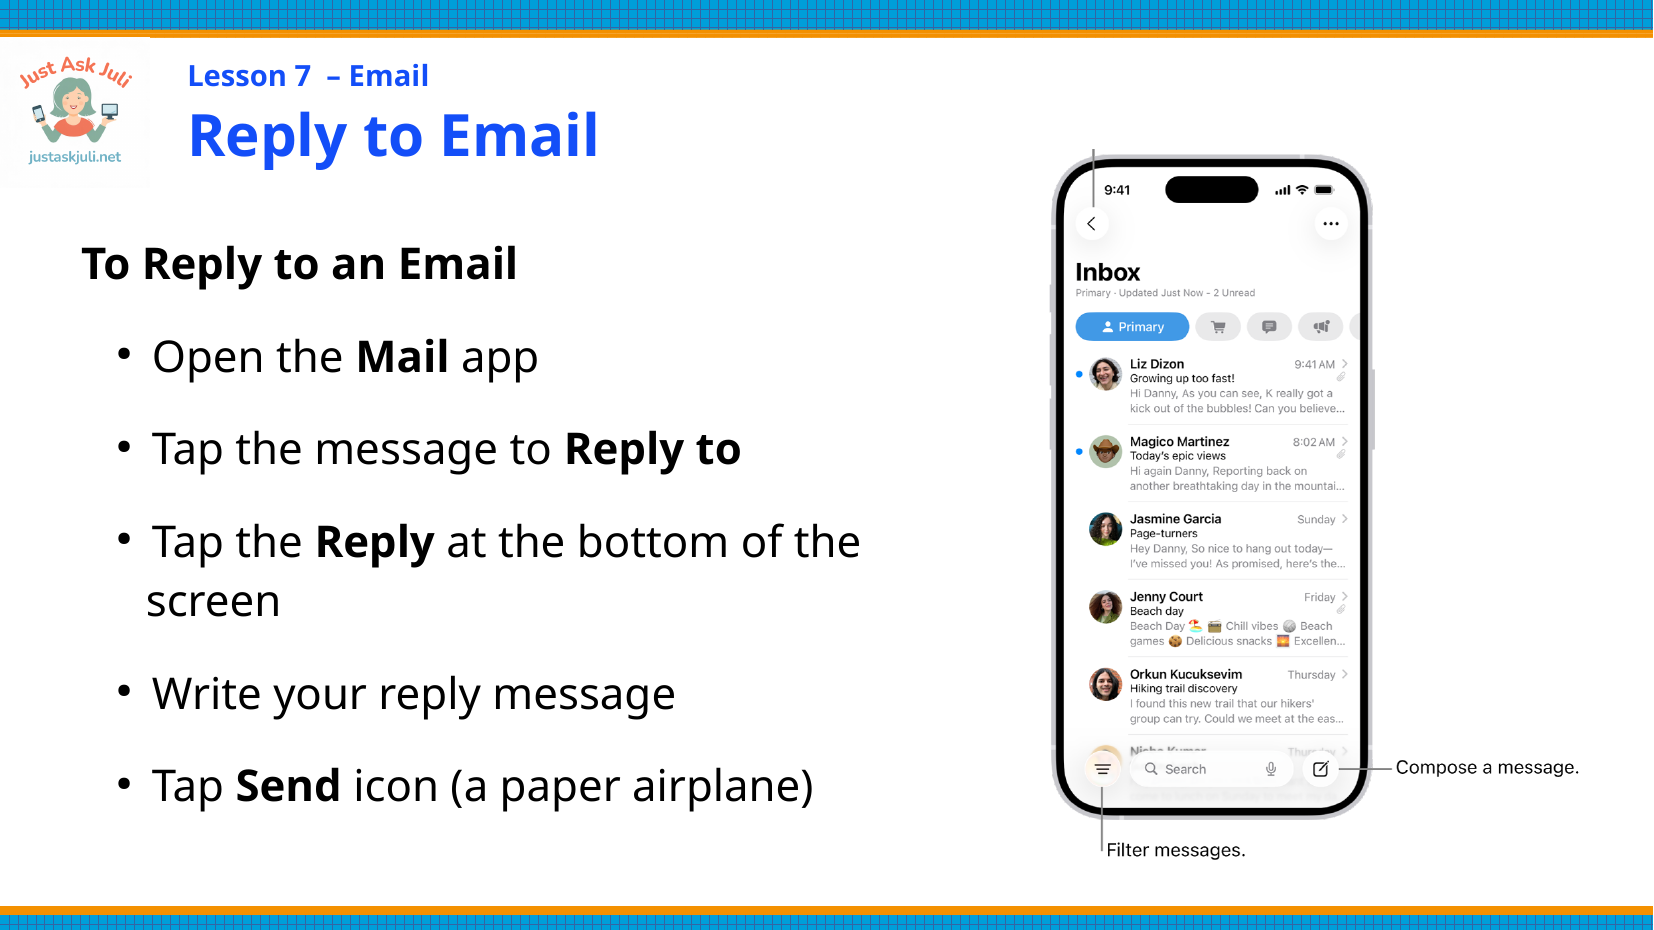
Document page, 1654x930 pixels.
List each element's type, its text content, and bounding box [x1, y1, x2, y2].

text_box Lesson 7 – Email Reply to Email [187, 37, 1238, 192]
picture [0, 37, 150, 188]
text_box To Reply to an Email Open the Mail app Tap the message to Reply to Tap the Reply at the bottom of the screen Write your reply message Tap Send icon (a paper airplane) [74, 232, 975, 815]
picture [1049, 149, 1597, 863]
